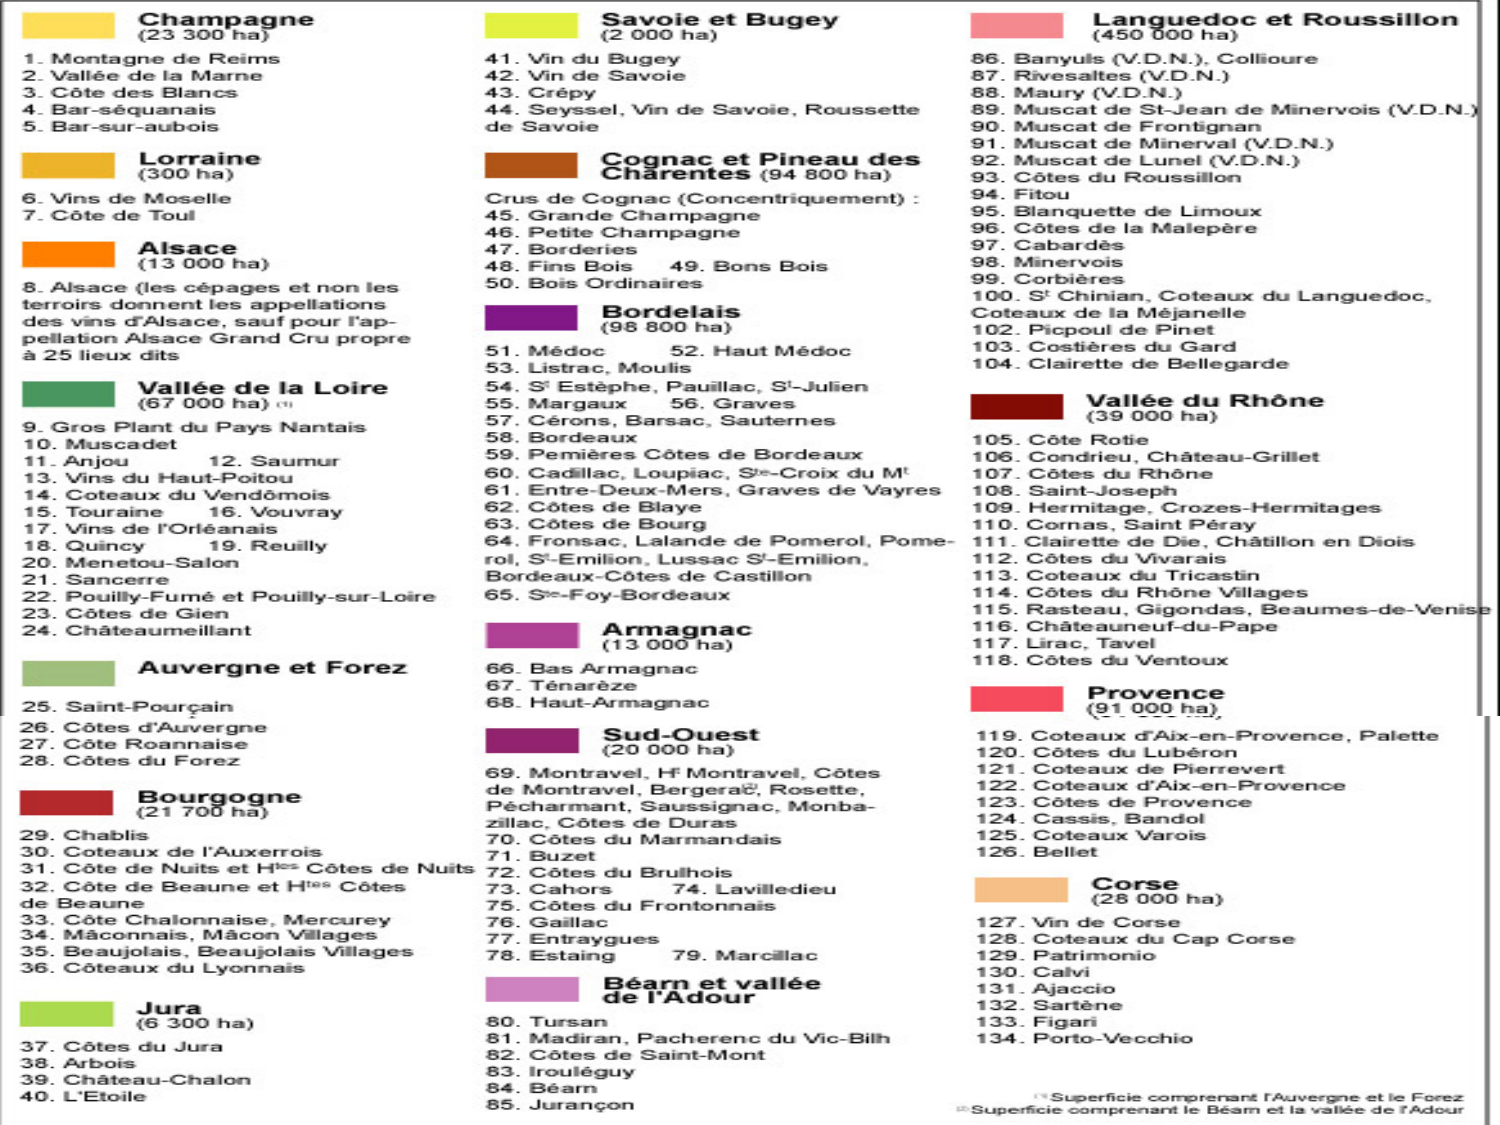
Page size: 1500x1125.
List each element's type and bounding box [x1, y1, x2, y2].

text_box [0, 0, 1500, 716]
picture [0, 716, 1500, 1125]
